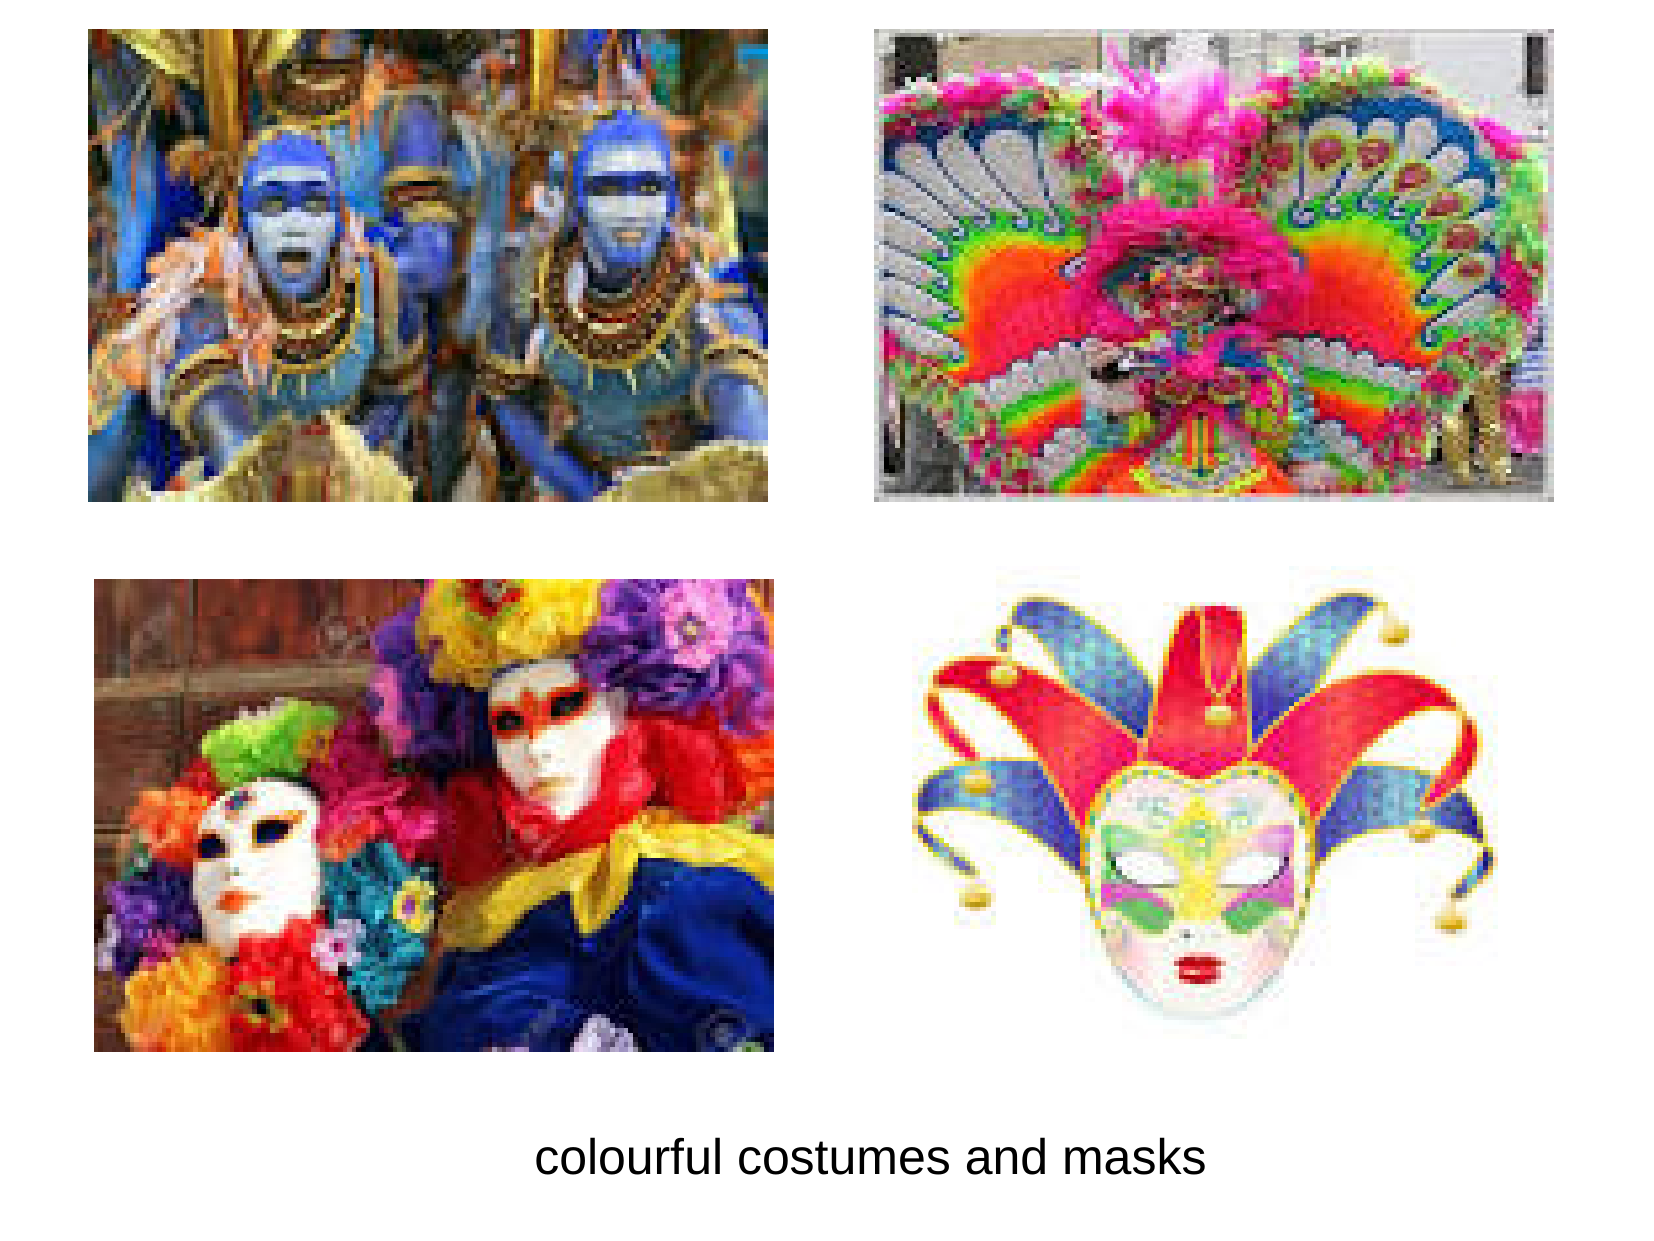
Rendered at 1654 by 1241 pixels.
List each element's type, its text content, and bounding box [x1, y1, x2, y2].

text_box colourful costumes and masks [519, 1122, 1222, 1193]
picture [88, 29, 768, 502]
picture [874, 29, 1554, 502]
picture [94, 579, 774, 1052]
picture [871, 566, 1551, 1039]
